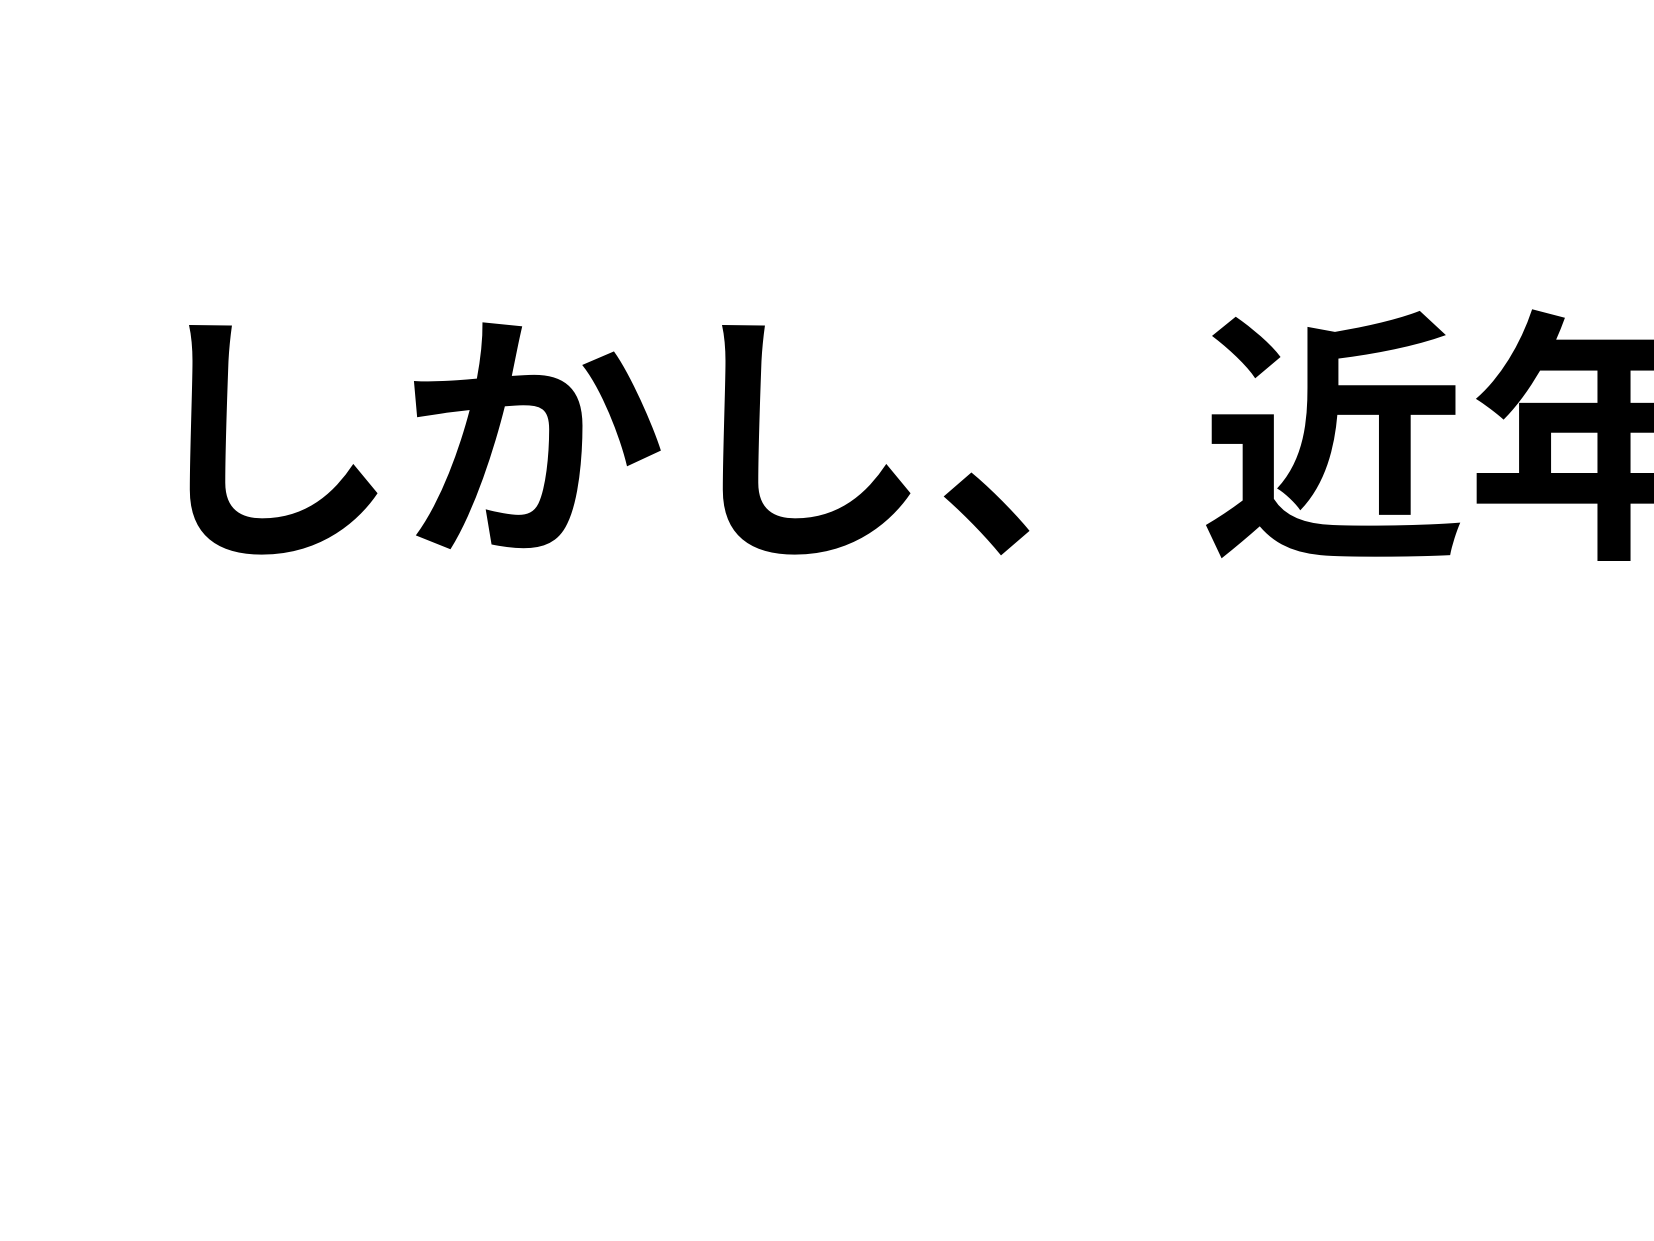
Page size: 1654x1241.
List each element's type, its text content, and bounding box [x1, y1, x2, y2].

text_box しかし、近年 [118, 220, 1538, 523]
